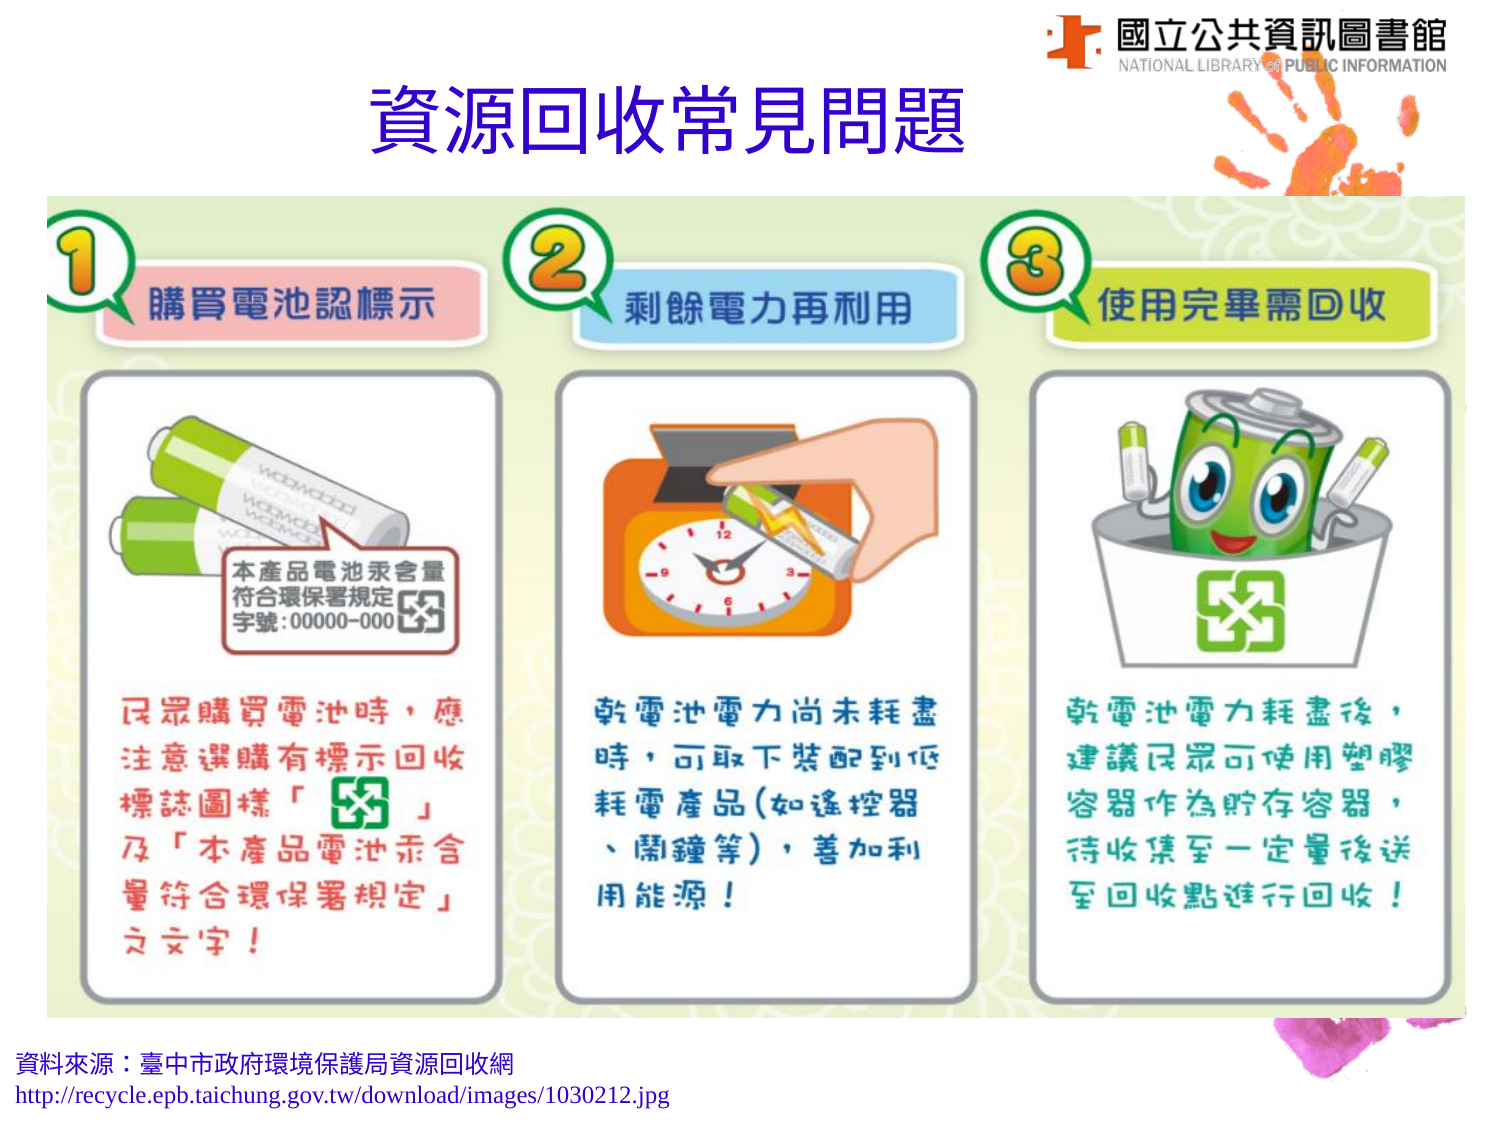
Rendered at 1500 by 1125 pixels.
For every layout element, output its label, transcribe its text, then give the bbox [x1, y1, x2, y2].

text_box 資料來源：臺中市政府環境保護局資源回收網 http://recycle.epb.taichung.gov.tw/download/images/1030212.jpg [0, 1040, 1205, 1117]
picture [47, 196, 1465, 1018]
title 資源回收常見問題 [112, 24, 1176, 196]
